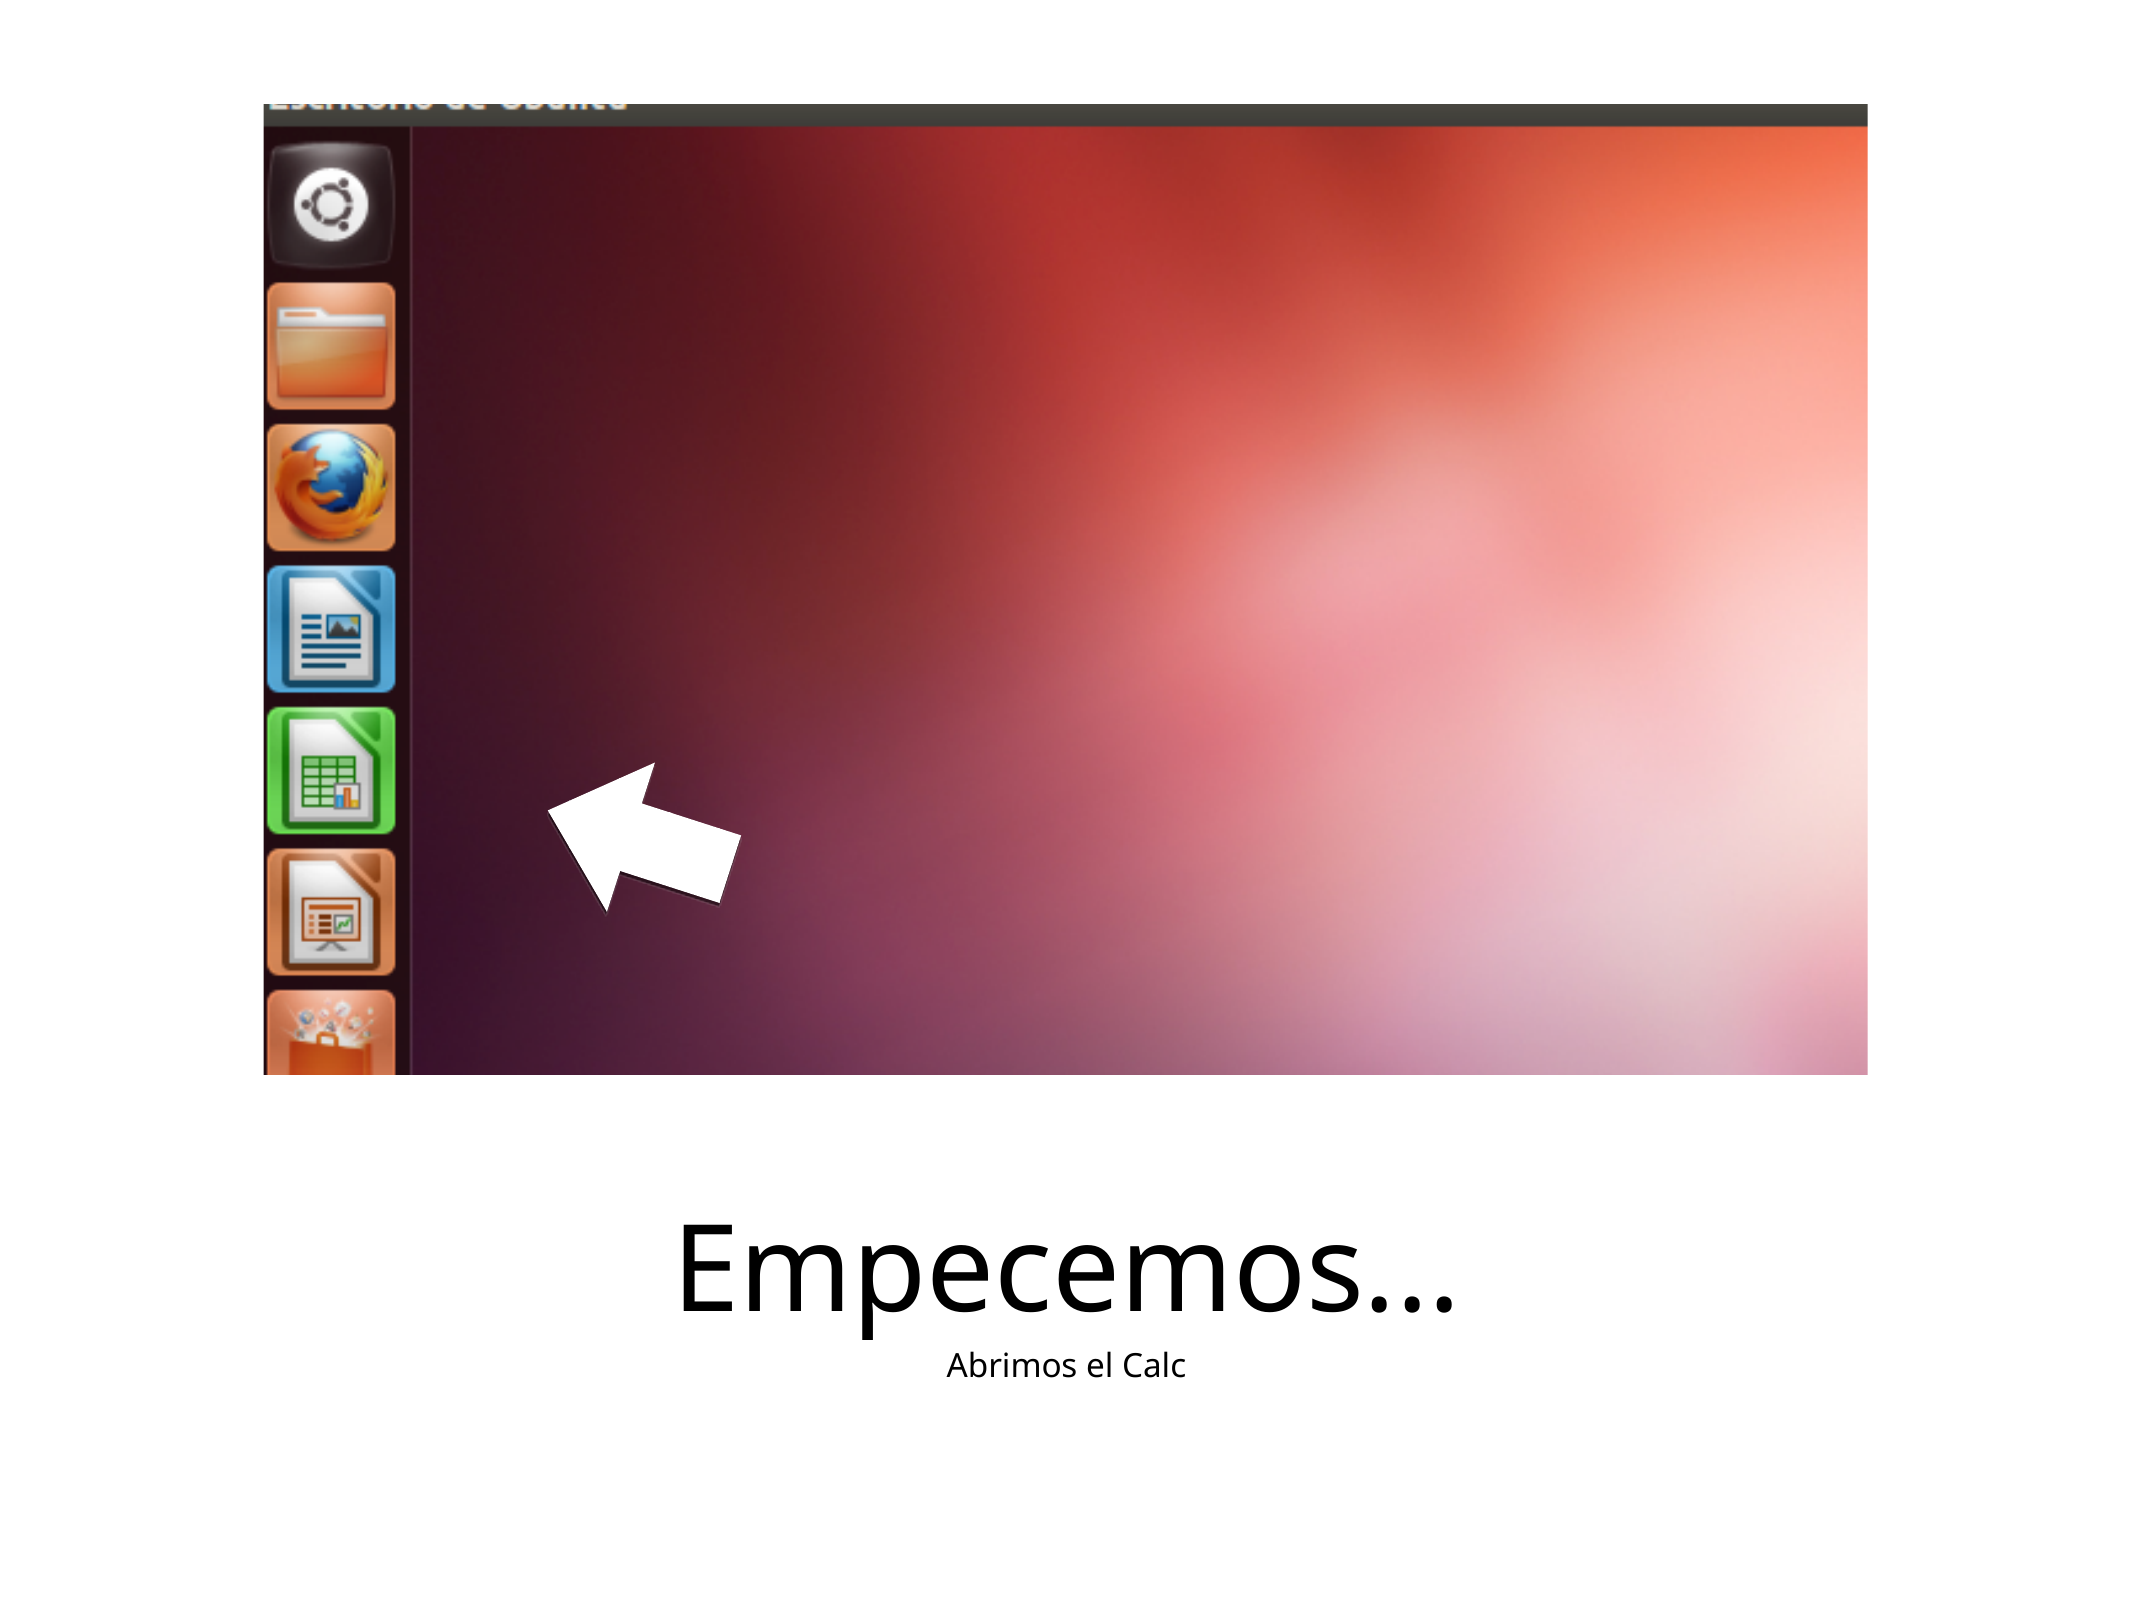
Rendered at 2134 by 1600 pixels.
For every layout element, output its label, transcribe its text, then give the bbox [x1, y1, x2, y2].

list Abrimos el Calc [208, 1343, 1925, 1530]
title Empecemos... [208, 1102, 1925, 1336]
text_box [547, 762, 742, 912]
picture [263, 104, 1868, 1075]
